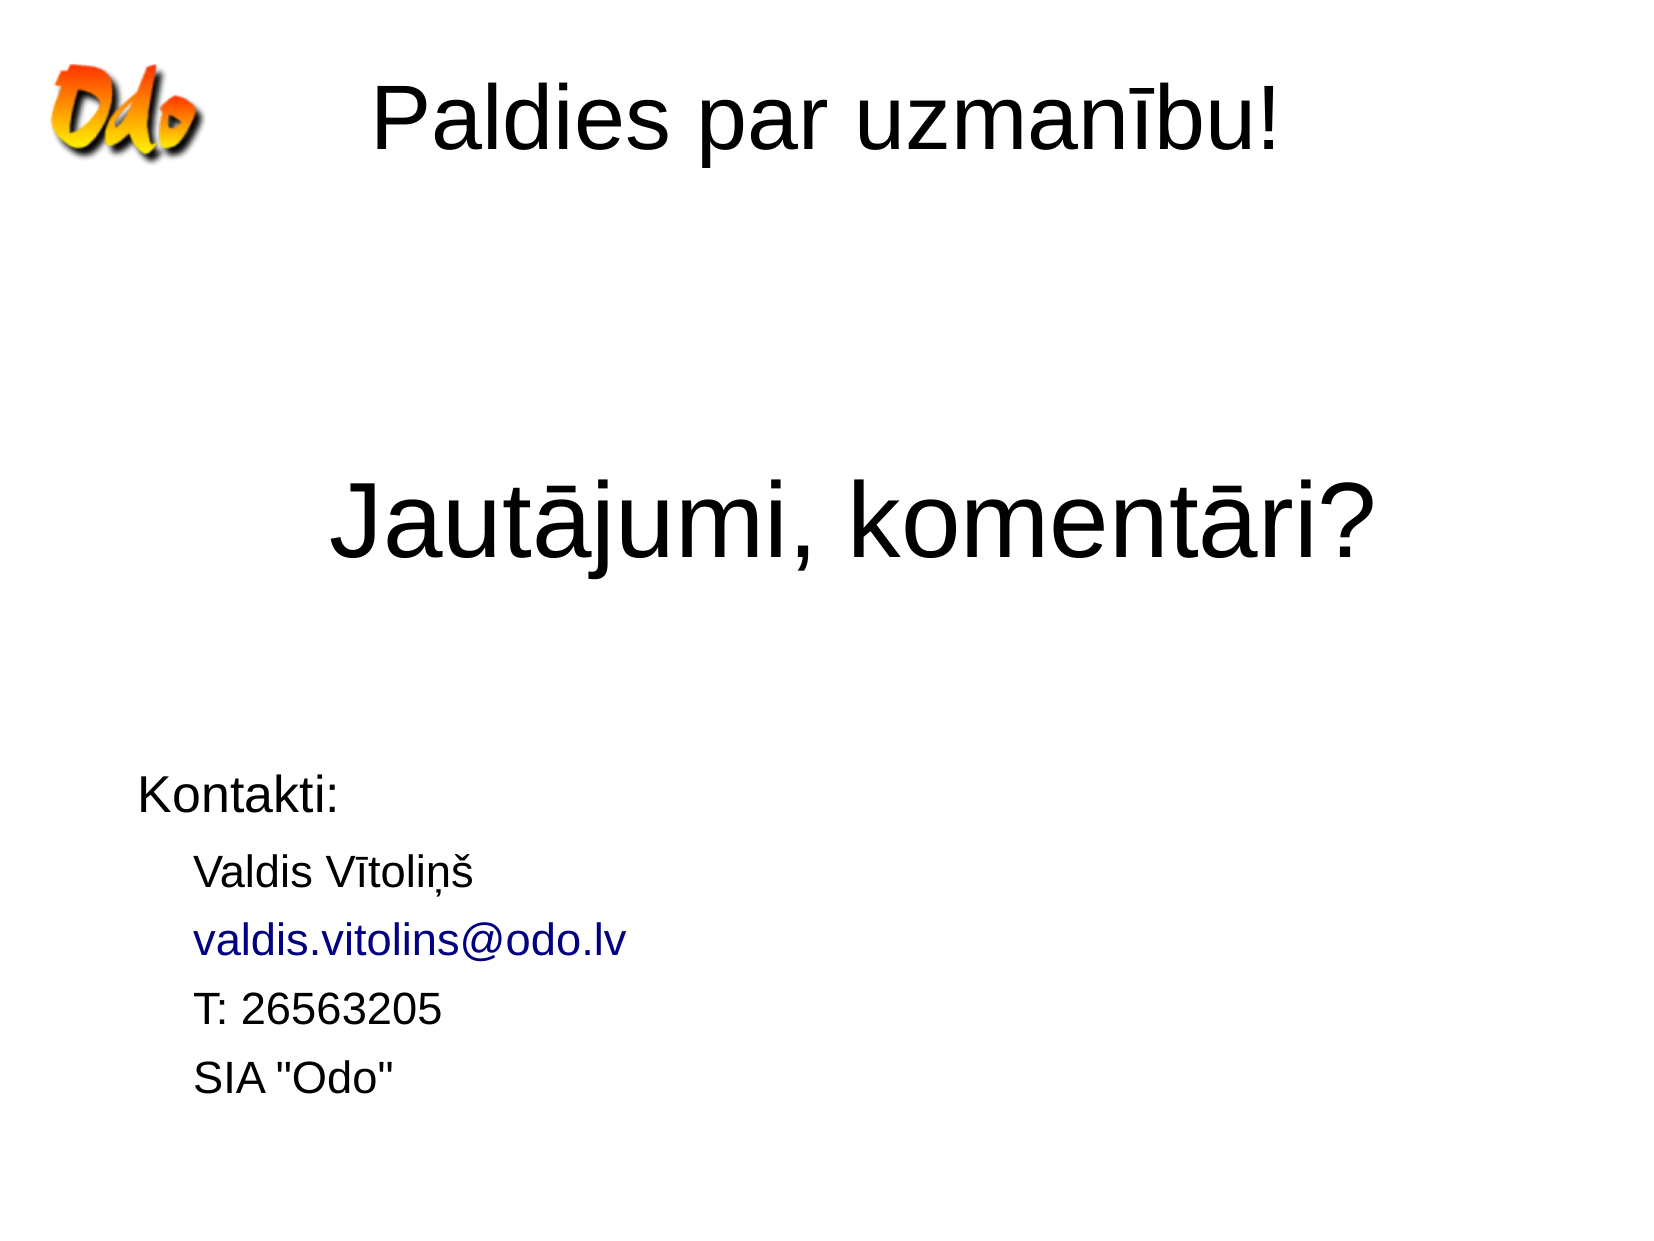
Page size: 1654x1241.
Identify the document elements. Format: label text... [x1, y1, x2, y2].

list Jautājumi, komentāri? Kontakti: Valdis Vītoliņš valdis.vitolins@odo.lv T: 26563205 SIA "Odo" [82, 460, 1571, 1111]
title Paldies par uzmanību! [82, 47, 1571, 189]
picture [23, 47, 82, 169]
